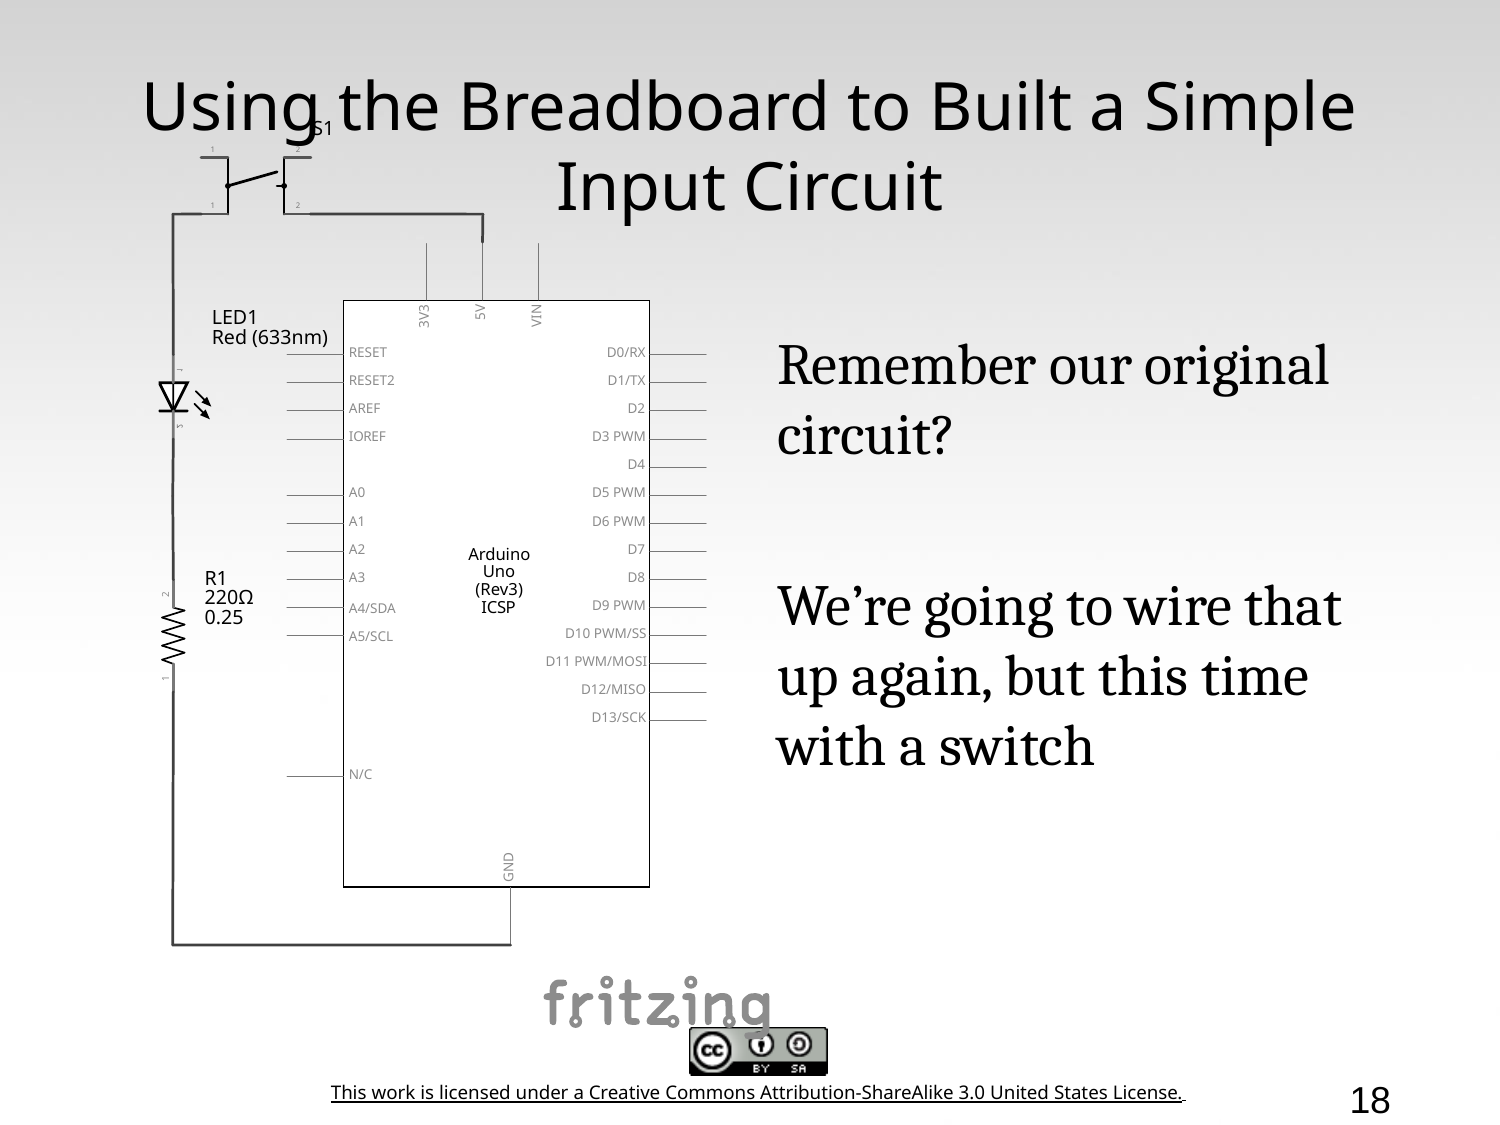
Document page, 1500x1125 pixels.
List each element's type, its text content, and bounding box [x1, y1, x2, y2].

title Using the Breadboard to Built a Simple Input Circuit [112, 50, 1388, 238]
picture [0, 0, 1500, 1125]
list Remember our original circuit? We’re going to wire that up again, but this time with a switch [770, 318, 1388, 1031]
